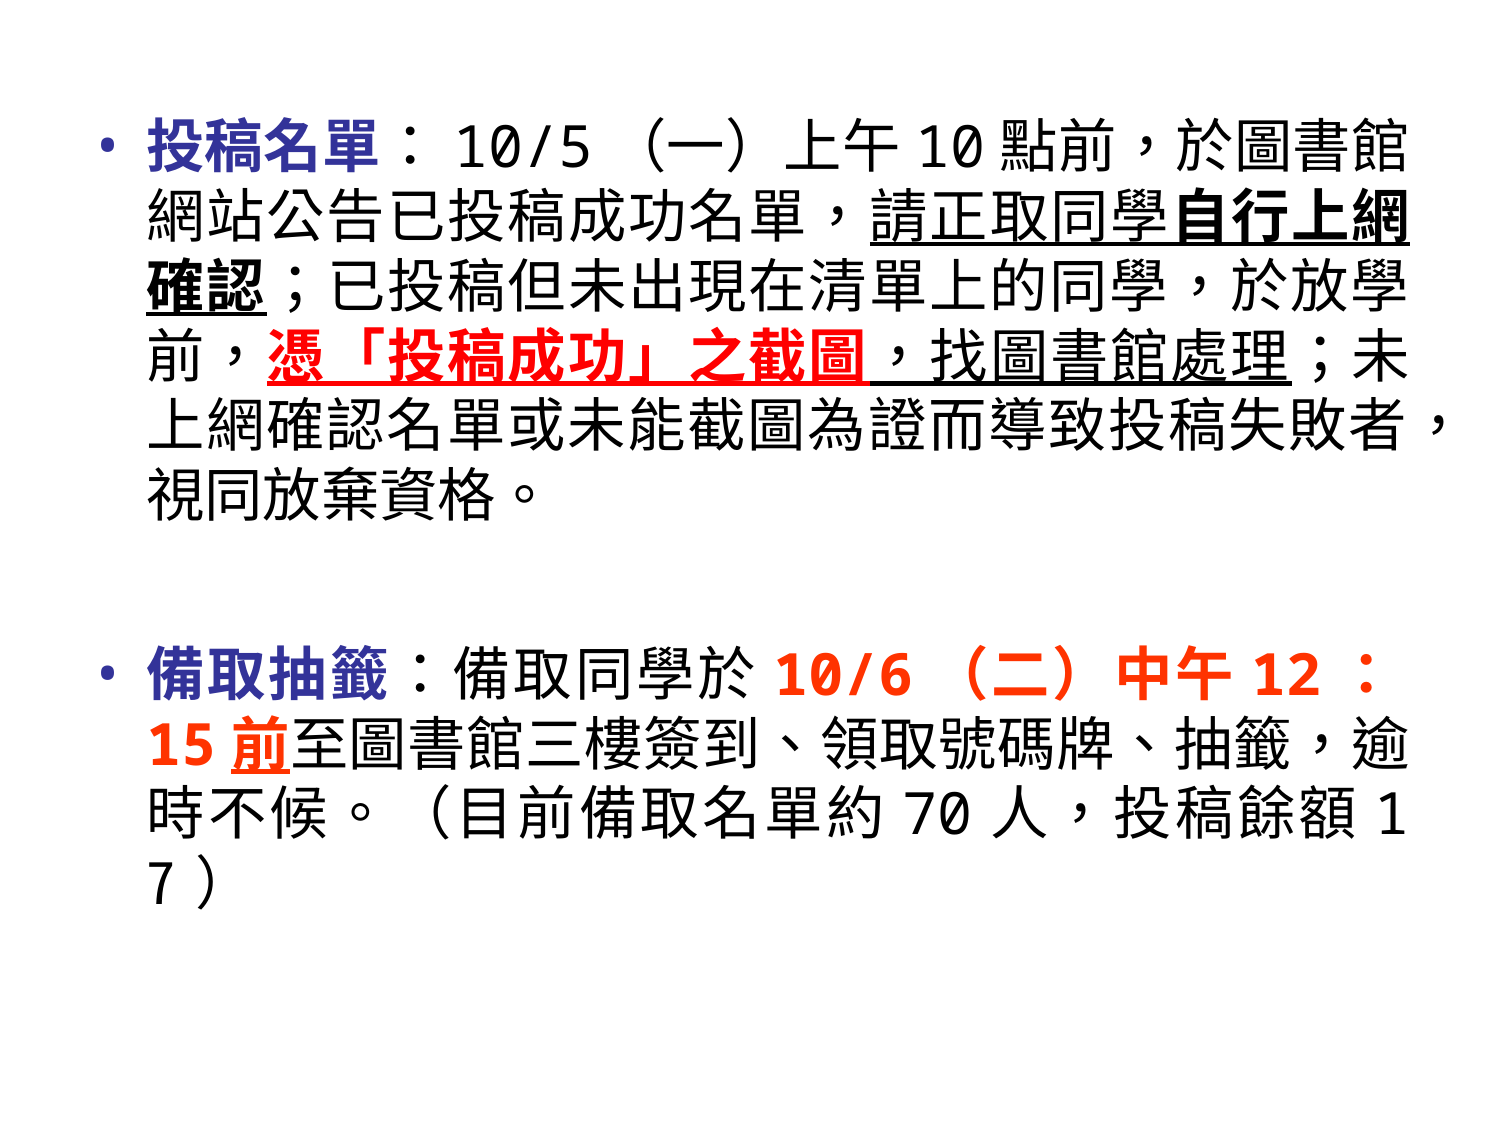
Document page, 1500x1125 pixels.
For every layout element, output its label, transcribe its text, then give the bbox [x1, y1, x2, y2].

list 投稿名單：10/5（一）上午10點前，於圖書館網站公告已投稿成功名單，請正取同學自行上網確認；已投稿但未出現在清單上的同學，於放學前，憑「投稿成功」之截圖，找圖書館處理；未上網確認名單或未能截圖為證而導致投稿失敗者，視同放棄資格。 備取抽籤：備取同學於10/6（二）中午12：15前至圖書館三樓簽到、領取號碼牌、抽籤，逾時不候。（目前備取名單約70人，投稿餘額17） [75, 101, 1426, 1005]
